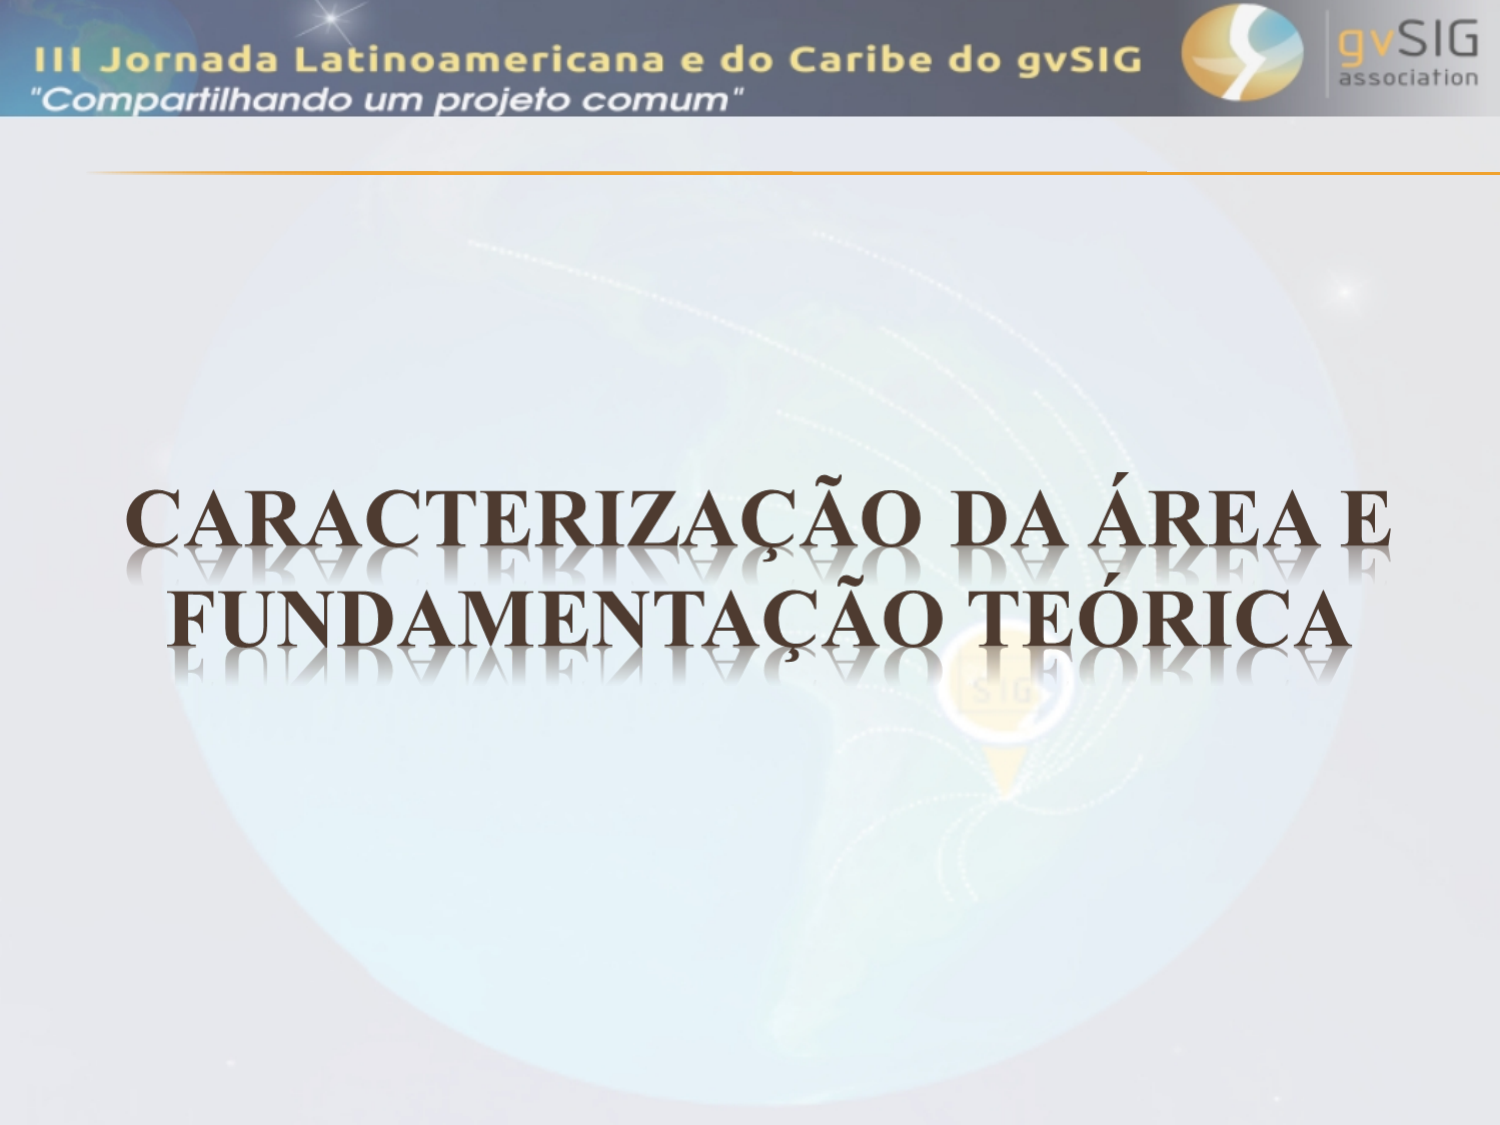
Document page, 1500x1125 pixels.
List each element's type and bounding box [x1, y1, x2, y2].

picture [0, 0, 1500, 1125]
text_box [46, 378, 1472, 755]
